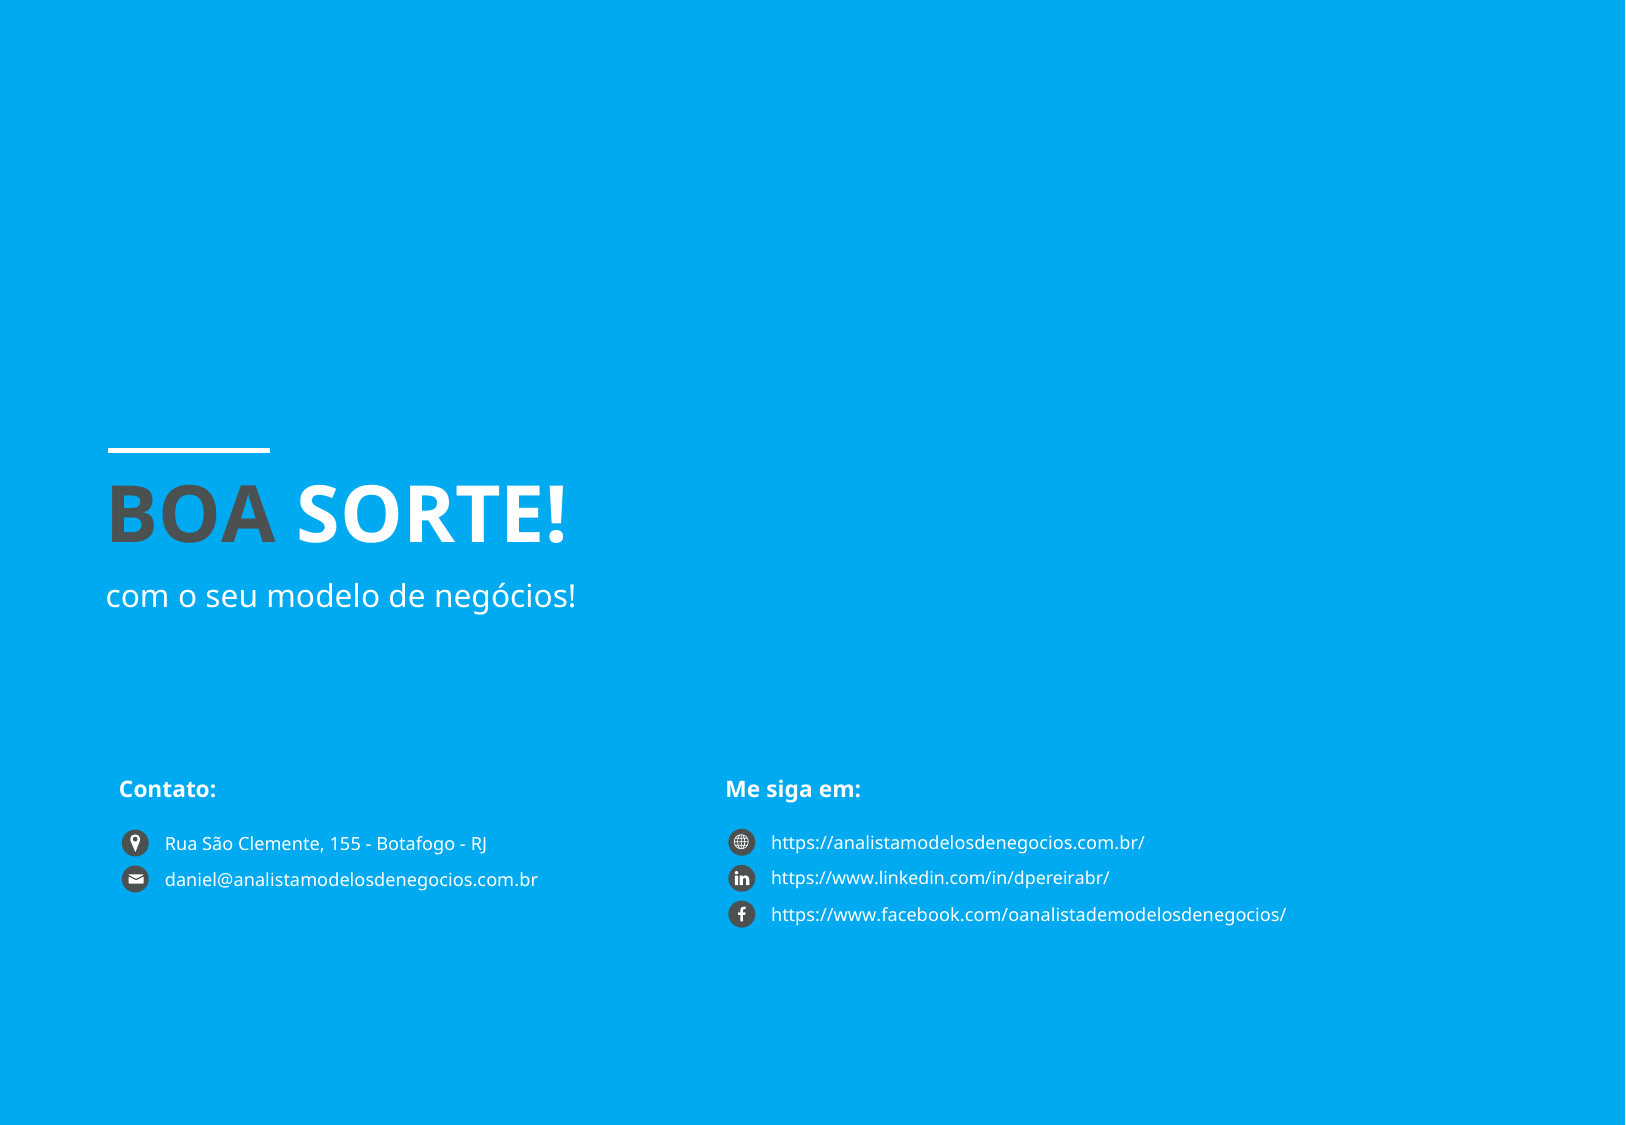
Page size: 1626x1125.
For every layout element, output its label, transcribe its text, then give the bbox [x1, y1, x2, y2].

text_box BOA SORTE! [105, 464, 1520, 560]
text_box https://www.linkedin.com/in/dpereirabr/ [771, 867, 1260, 890]
text_box Me siga em: [725, 774, 1064, 803]
text_box [121, 865, 149, 893]
text_box [121, 829, 149, 857]
text_box com o seu modelo de negócios! [105, 575, 1520, 615]
text_box Rua São Clemente, 155 - Botafogo - RJ [164, 832, 530, 855]
text_box Contato: [118, 774, 458, 803]
text_box [728, 864, 756, 892]
text_box daniel@analistamodelosdenegocios.com.br [164, 868, 552, 890]
text_box [728, 900, 756, 928]
text_box https://analistamodelosdenegocios.com.br/ [771, 831, 1242, 854]
text_box https://www.facebook.com/oanalistademodelosdenegocios/ [771, 903, 1314, 926]
text_box [728, 828, 756, 856]
